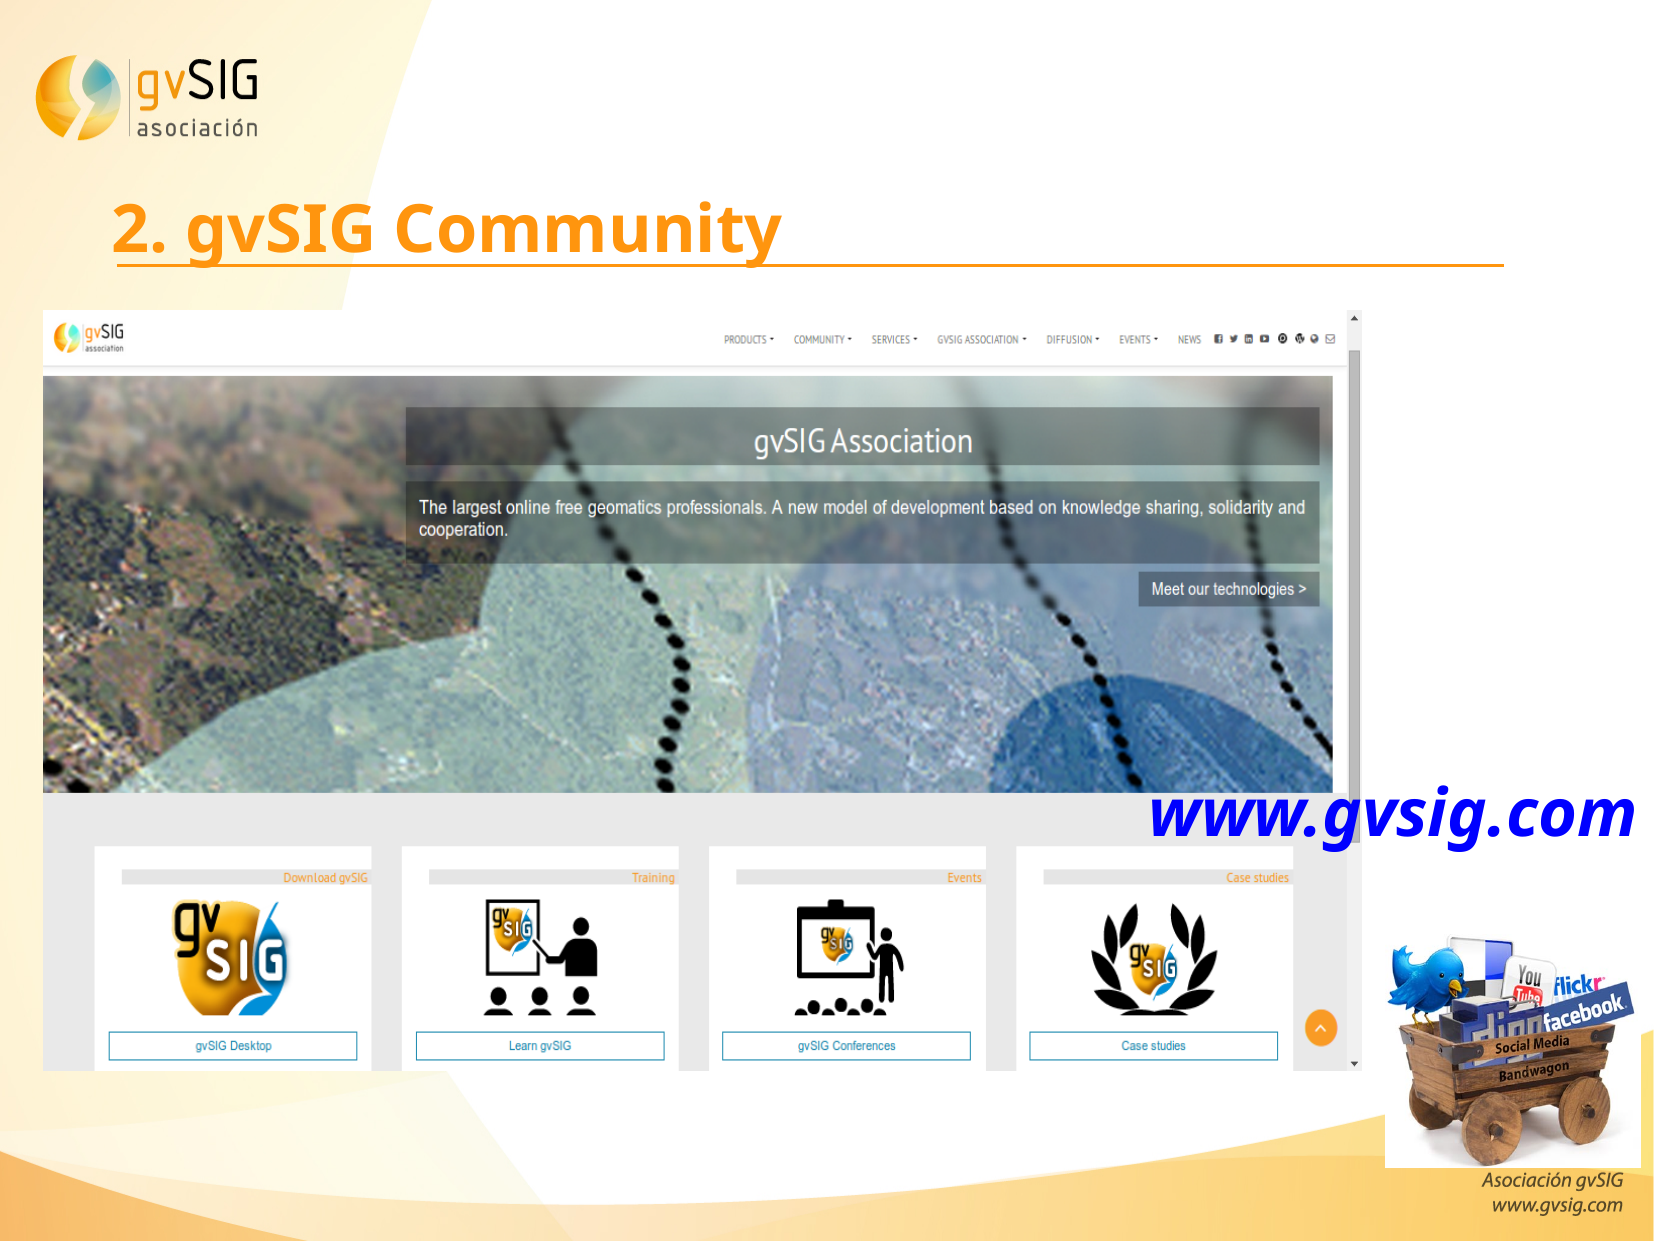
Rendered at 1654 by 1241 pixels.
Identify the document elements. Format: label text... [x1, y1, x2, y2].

text_box www.gvsig.com [1148, 764, 1654, 858]
title 2. gvSIG Community [111, 177, 1600, 276]
picture [0, 0, 1654, 1241]
